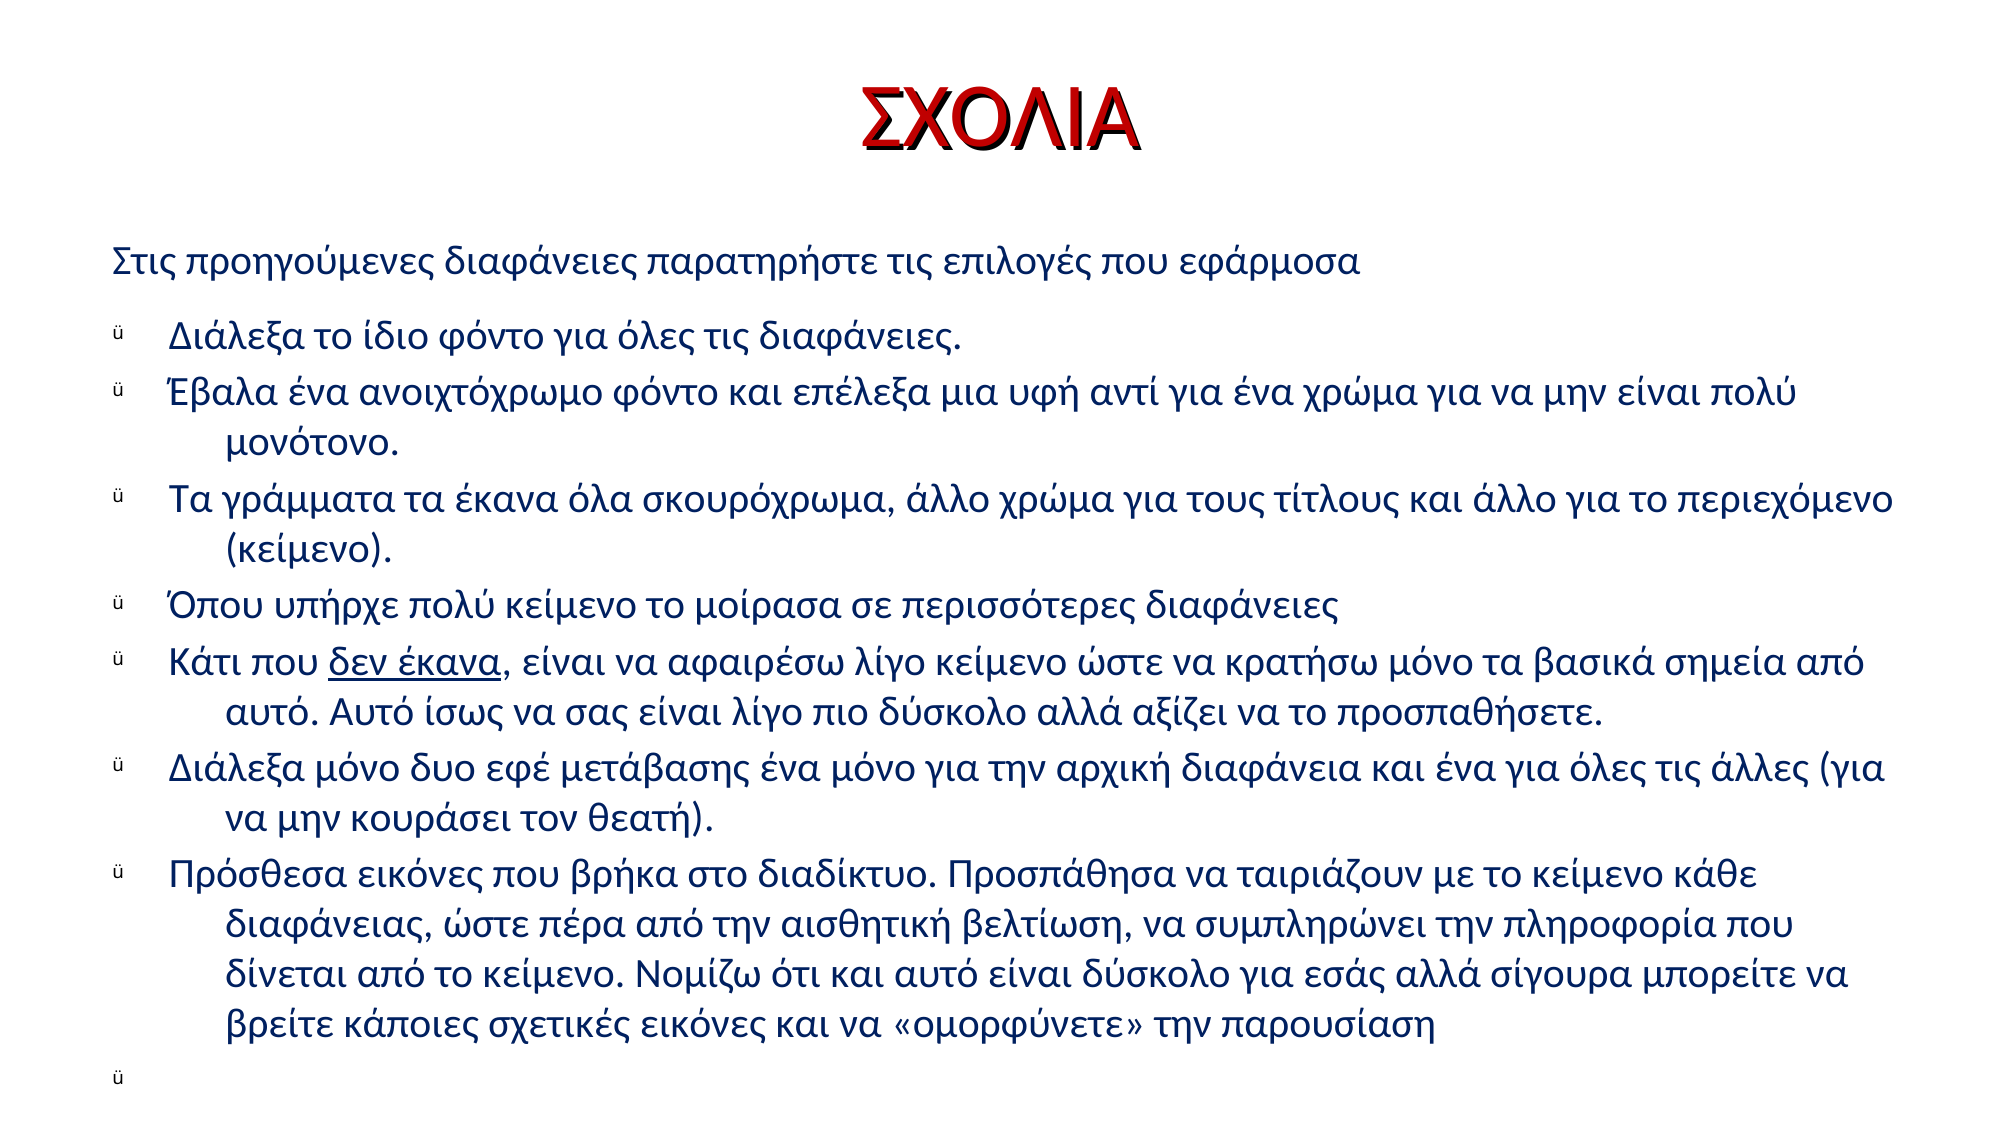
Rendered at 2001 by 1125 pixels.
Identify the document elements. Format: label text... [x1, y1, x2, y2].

title ΣΧΟΛΙΑ [137, 59, 1863, 169]
list Στις προηγούμενες διαφάνειες παρατηρήστε τις επιλογές που εφάρμοσα Διάλεξα το ίδιο φόντο για όλες τις διαφάνειες. Έβαλα ένα ανοιχτόχρωμο φόντο και επέλεξα μια υφή αντί για ένα χρώμα για να μην είναι πολύ μονότονο. Τα γράμματα τα έκανα όλα σκουρόχρωμα, άλλο χρώμα για τους τίτλους και άλλο για το περιεχόμενο (κείμενο). Όπου υπήρχε πολύ κείμενο το μοίρασα σε περισσότερες διαφάνειες Κάτι που δεν έκανα, είναι να αφαιρέσω λίγο κείμενο ώστε να κρατήσω μόνο τα βασικά σημεία από αυτό. Αυτό ίσως να σας είναι λίγο πιο δύσκολο αλλά αξίζει να το προσπαθήσετε. Διάλεξα μόνο δυο εφέ μετάβασης ένα μόνο για την αρχική διαφάνεια και ένα για όλες τις άλλες (για να μην κουράσει τον θεατή). Πρόσθεσα εικόνες που βρήκα στο διαδίκτυο. Προσπάθησα να ταιριάζουν με το κείμενο κάθε διαφάνειας, ώστε πέρα από την αισθητική βελτίωση, να συμπληρώνει την πληροφορία που δίνεται από το κείμενο. Νομίζω ότι και αυτό είναι δύσκολο για εσάς αλλά σίγουρα μπορείτε να βρείτε κάποιες σχετικές εικόνες και να «ομορφύνετε» την παρουσίαση [97, 200, 1924, 1072]
